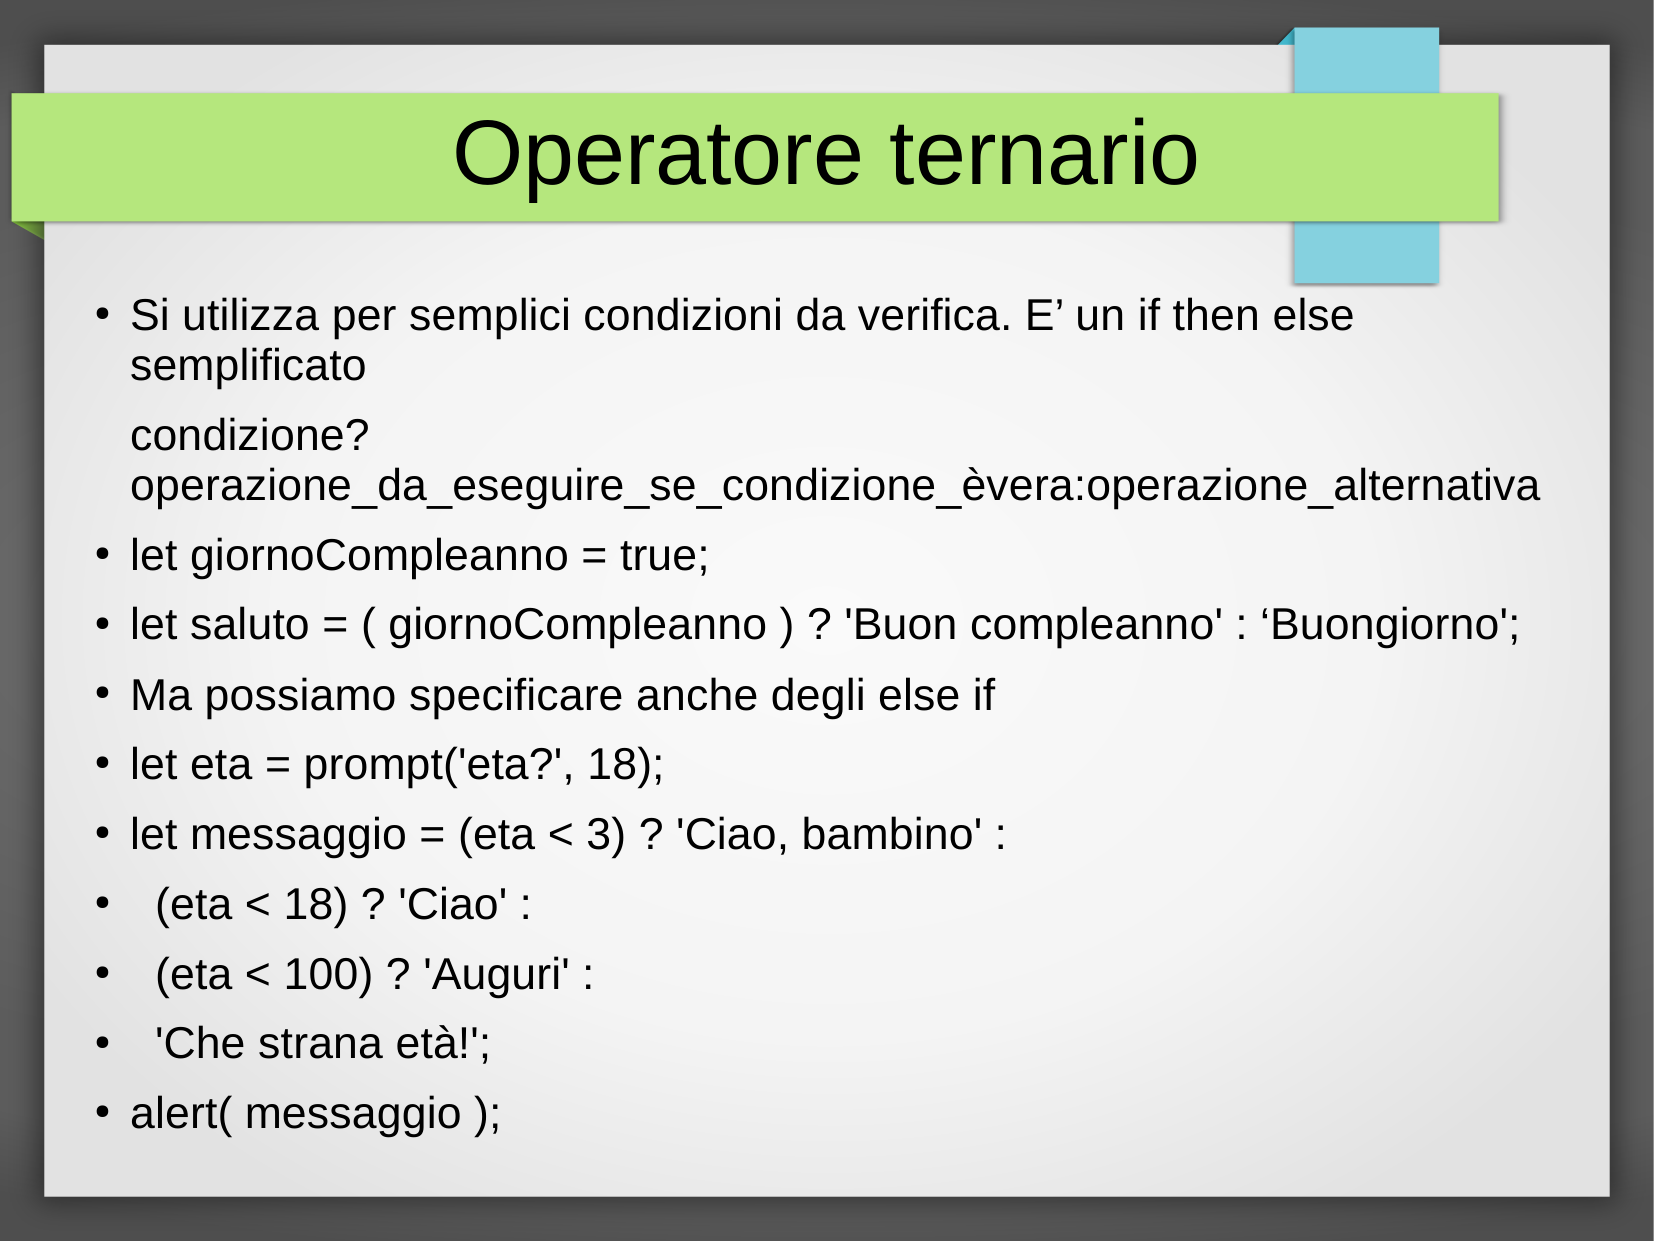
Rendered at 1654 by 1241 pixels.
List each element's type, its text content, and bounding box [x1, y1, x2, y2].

list Si utilizza per semplici condizioni da verifica. E’ un if then else semplificato condizione?operazione_da_eseguire_se_condizione_èvera:operazione_alternativa let giornoCompleanno = true; let saluto = ( giornoCompleanno ) ? 'Buon compleanno' : ‘Buongiorno'; Ma possiamo specificare anche degli else if let eta = prompt('eta?', 18); let messaggio = (eta < 3) ? 'Ciao, bambino' : (eta < 18) ? 'Ciao' : (eta < 100) ? 'Auguri' : 'Che strana età!'; alert( messaggio ); [82, 290, 1571, 1146]
title Operatore ternario [82, 49, 1571, 257]
picture [0, 0, 1654, 1241]
